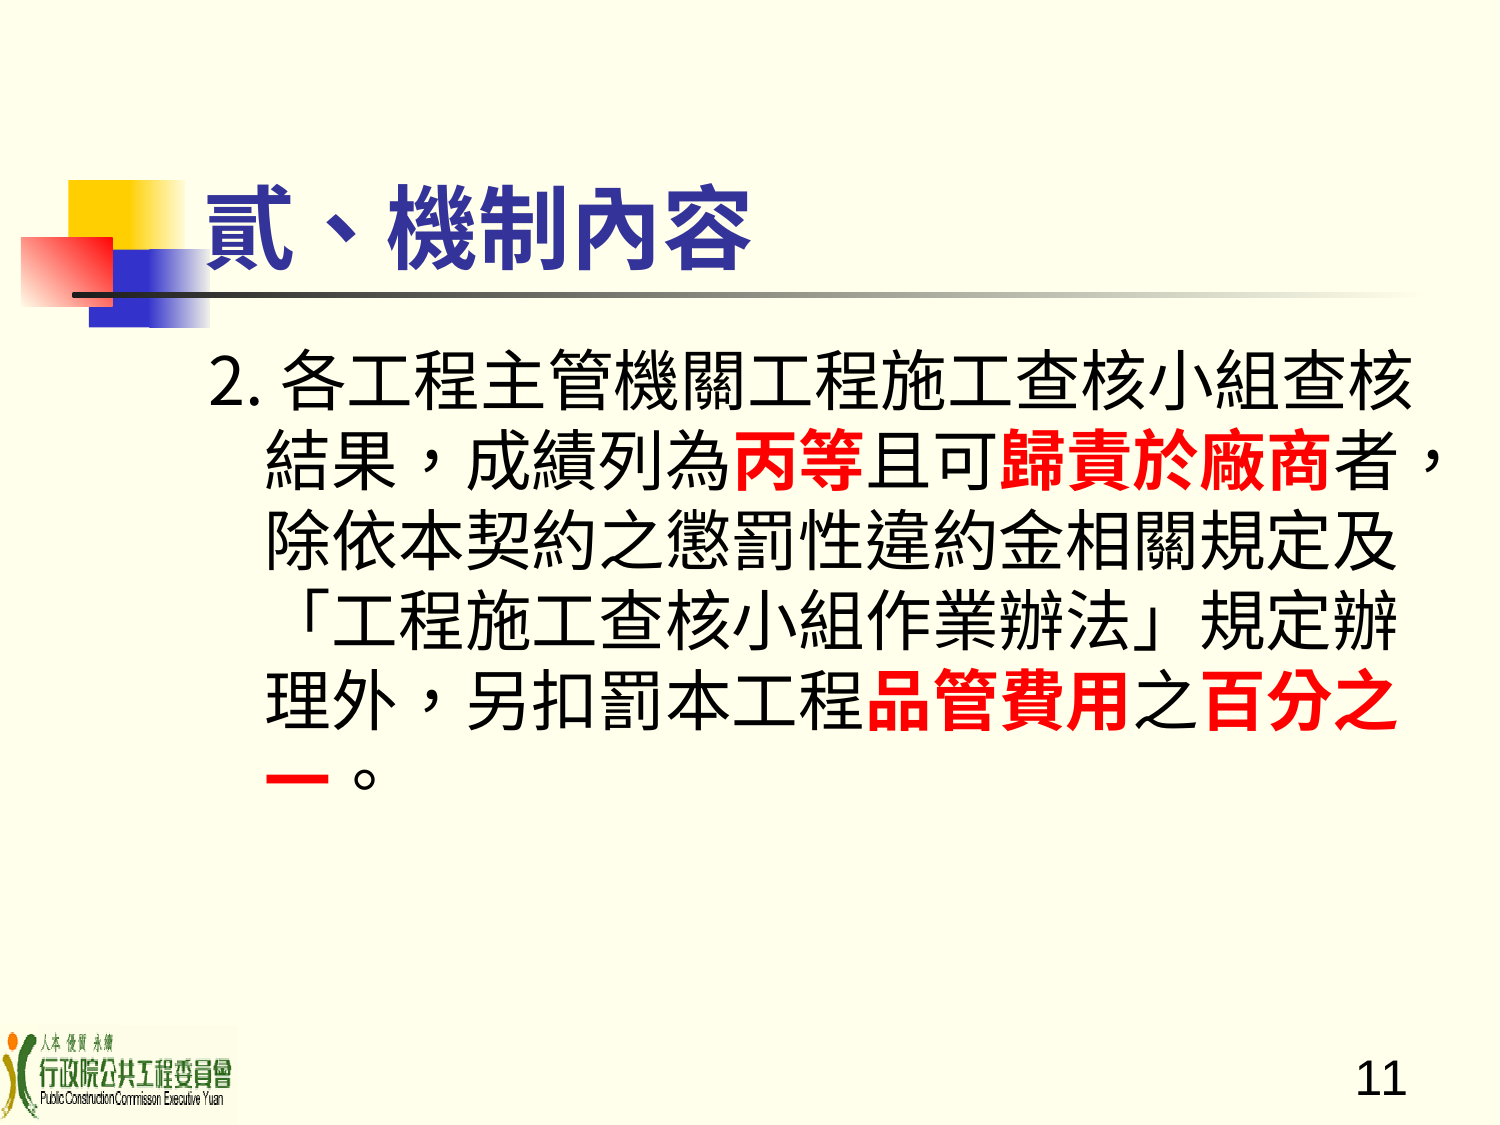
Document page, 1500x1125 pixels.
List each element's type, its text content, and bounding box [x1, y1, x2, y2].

title 貳、機制內容 [188, 101, 1468, 289]
list 2.各工程主管機關工程施工查核小組查核結果，成績列為丙等且可歸責於廠商者，除依本契約之懲罰性違約金相關規定及「工程施工查核小組作業辦法」規定辦理外，另扣罰本工程品管費用之百分之一。 [193, 331, 1469, 1007]
picture [0, 1024, 238, 1125]
